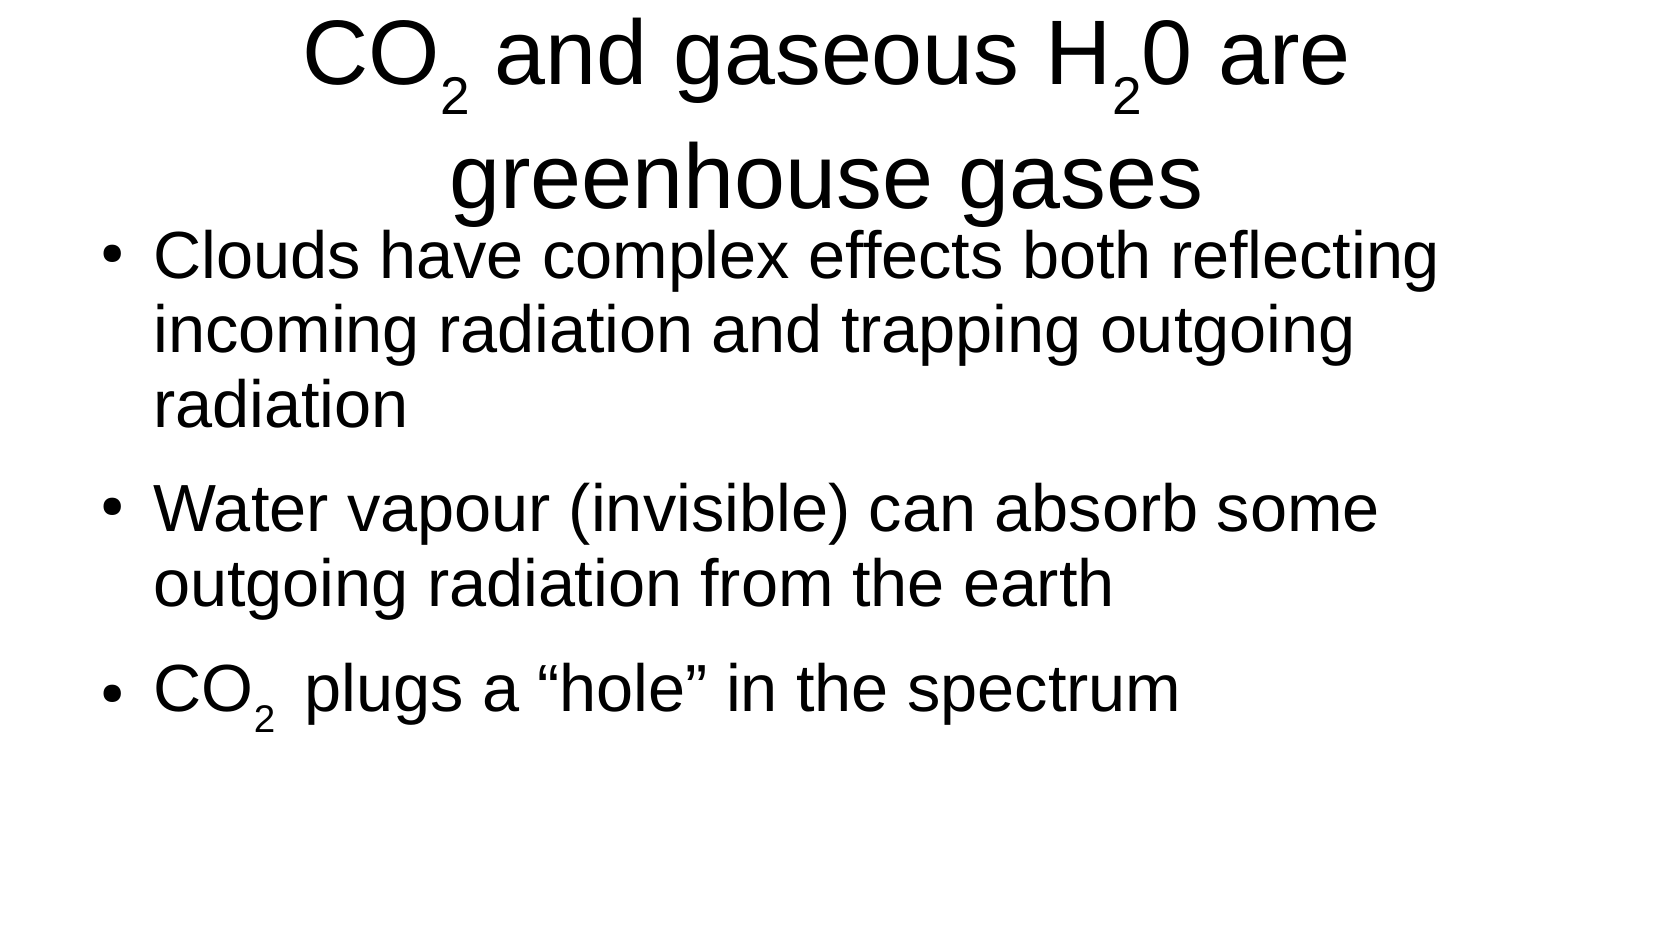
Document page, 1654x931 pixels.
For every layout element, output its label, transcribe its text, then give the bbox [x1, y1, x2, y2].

title CO2 and gaseous H20 are greenhouse gases [82, 1, 1571, 217]
list Clouds have complex effects both reflecting incoming radiation and trapping outgoing radiation Water vapour (invisible) can absorb some outgoing radiation from the earth CO2 plugs a “hole” in the spectrum [82, 217, 1571, 758]
